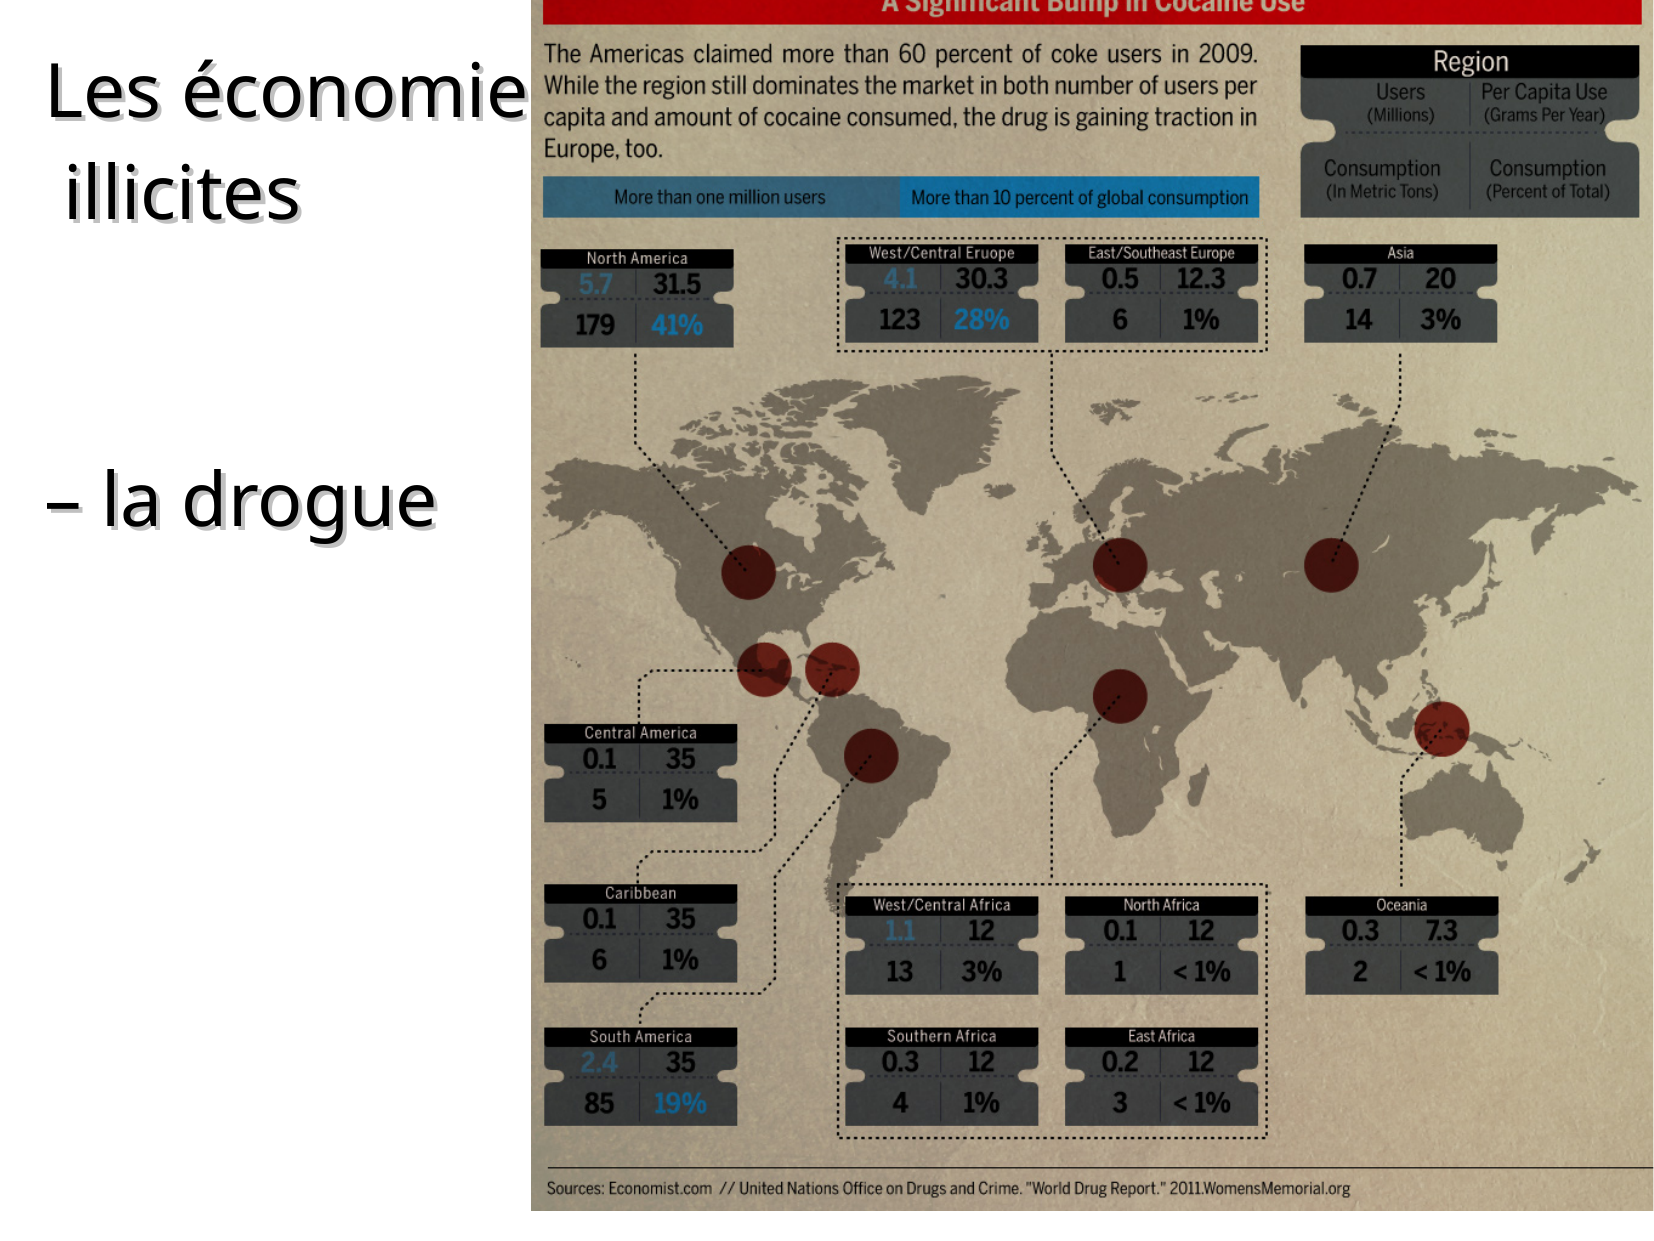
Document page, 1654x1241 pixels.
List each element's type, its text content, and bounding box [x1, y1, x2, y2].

text_box Les économies illicites – la drogue [29, 29, 531, 630]
picture [531, 0, 1654, 1211]
